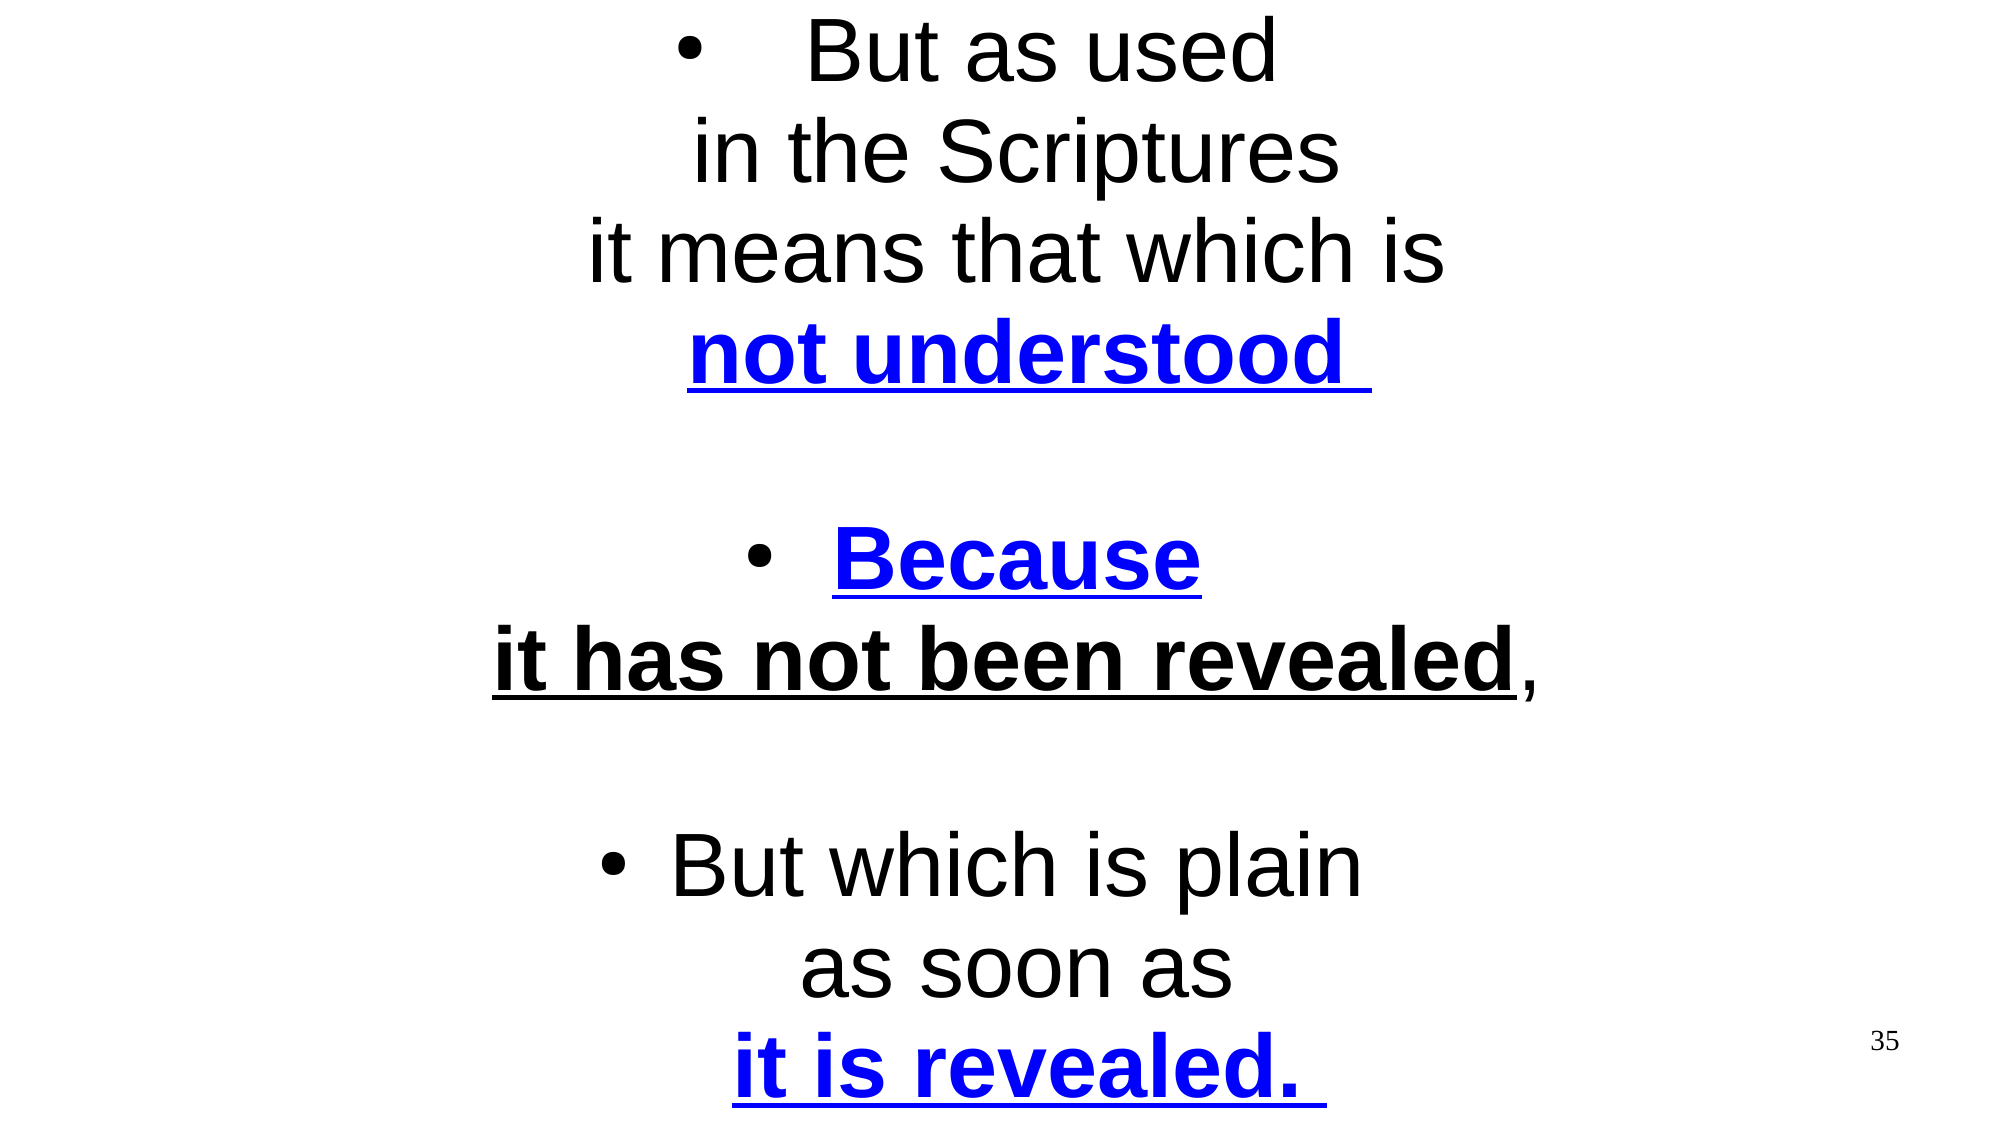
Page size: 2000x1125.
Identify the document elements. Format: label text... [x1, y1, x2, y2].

list But as used in the Scriptures it means that which is not understood Because it has not been revealed, But which is plain as soon as it is revealed. [0, 0, 1996, 1123]
